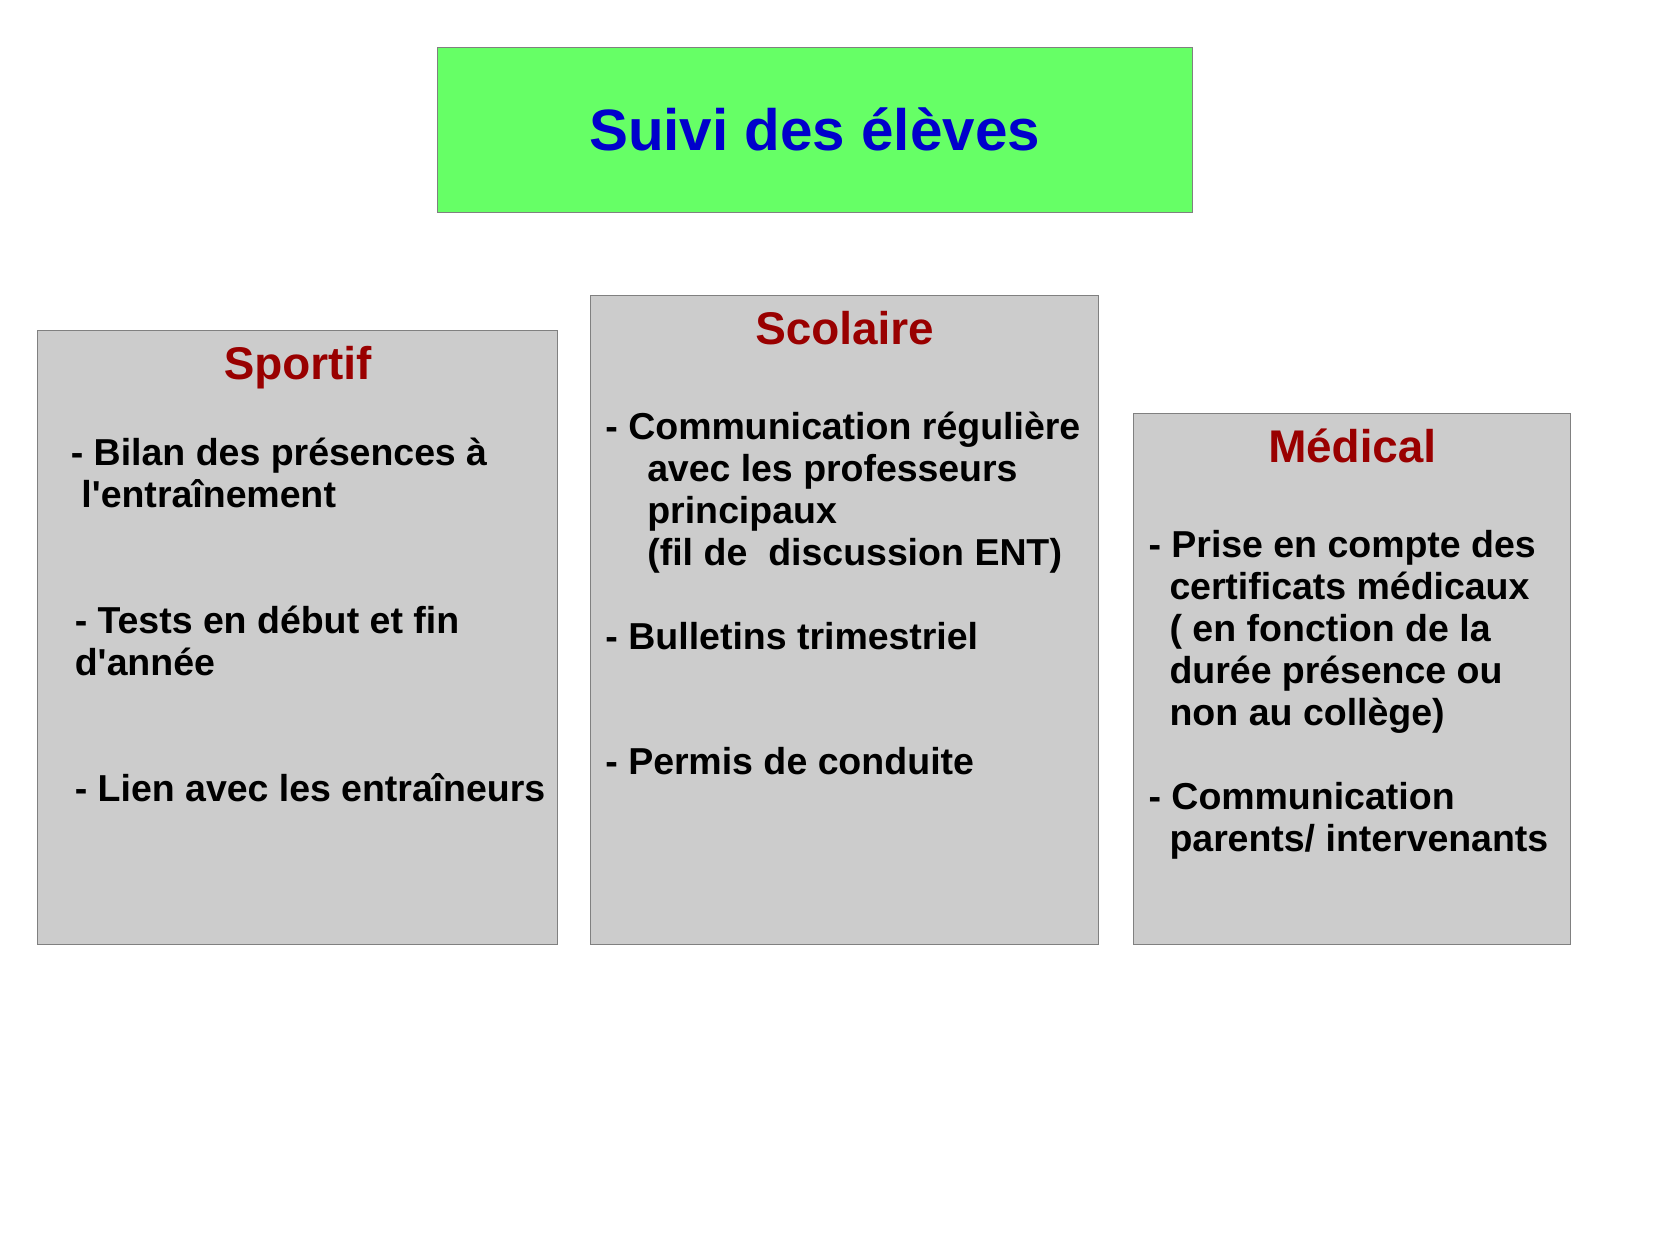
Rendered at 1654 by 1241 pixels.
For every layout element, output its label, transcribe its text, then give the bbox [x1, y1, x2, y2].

text_box Scolaire - Communication régulière avec les professeurs principaux (fil de discussion ENT) - Bulletins trimestriel - Permis de conduite [590, 295, 1099, 945]
text_box Médical - Prise en compte des certificats médicaux ( en fonction de la durée présence ou non au collège) - Communication parents/ intervenants [1133, 413, 1571, 945]
text_box Sportif - Bilan des présences à l'entraînement - Tests en début et fin d'année - Lien avec les entraîneurs [37, 330, 558, 945]
text_box Suivi des élèves [437, 47, 1193, 213]
